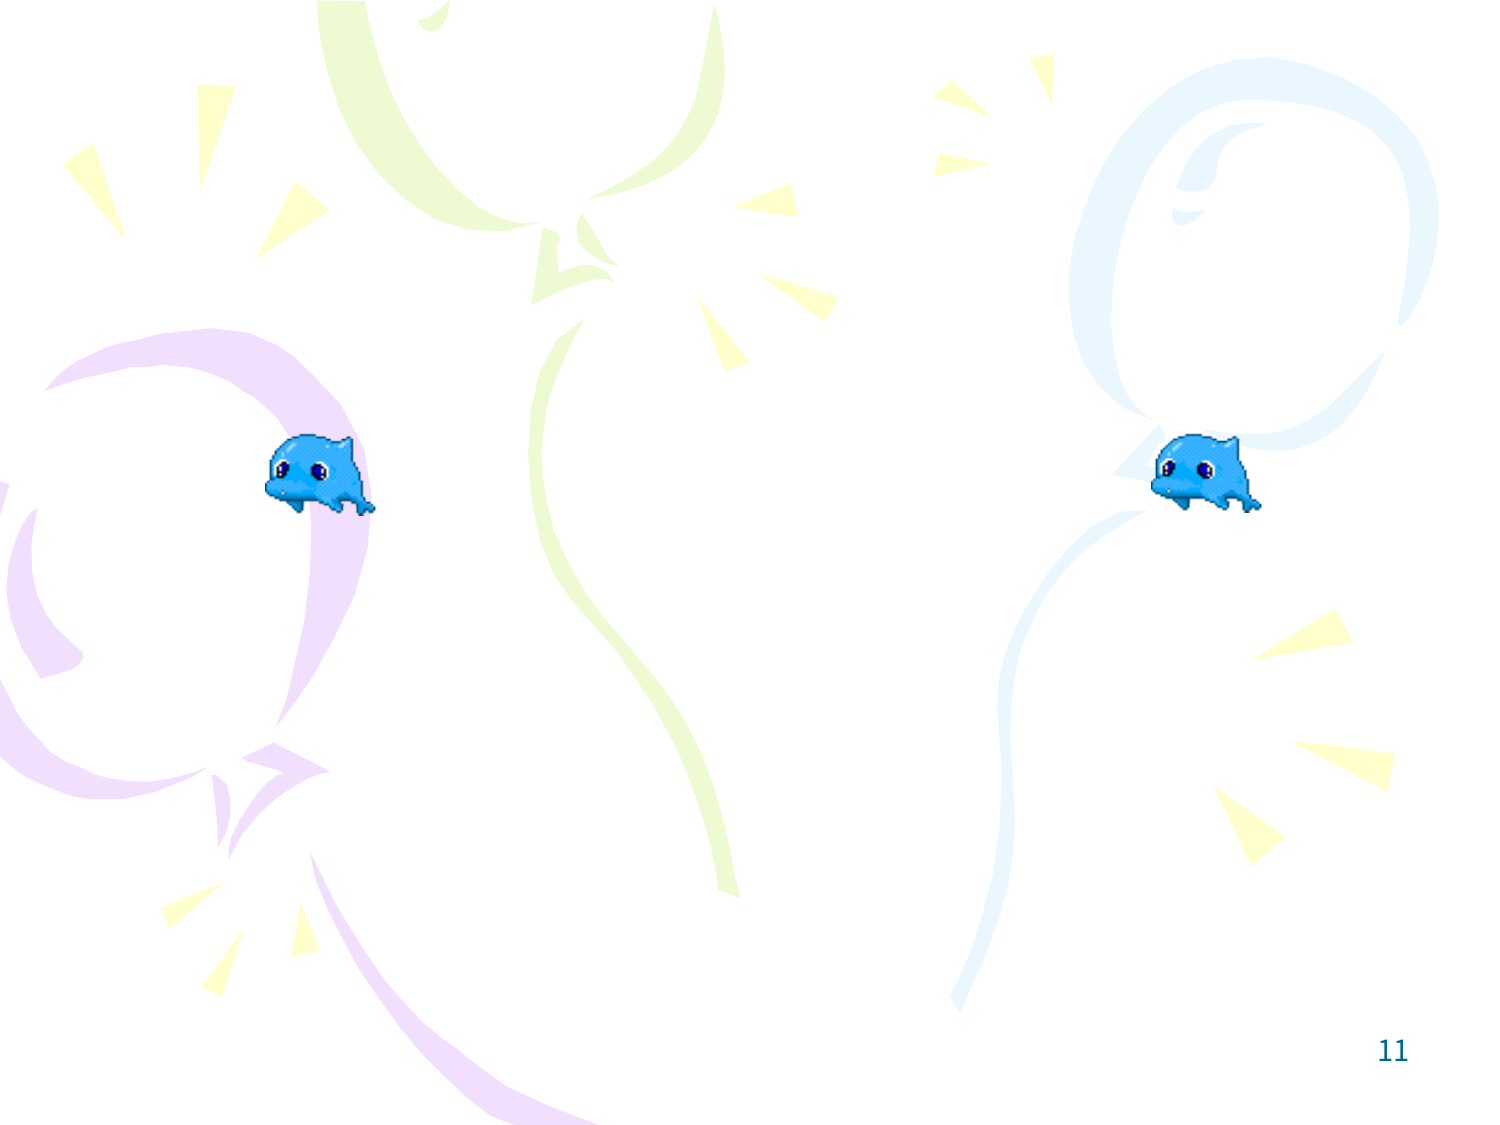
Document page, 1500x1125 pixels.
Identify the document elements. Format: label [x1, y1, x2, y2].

picture [265, 432, 384, 516]
picture [1151, 432, 1270, 513]
